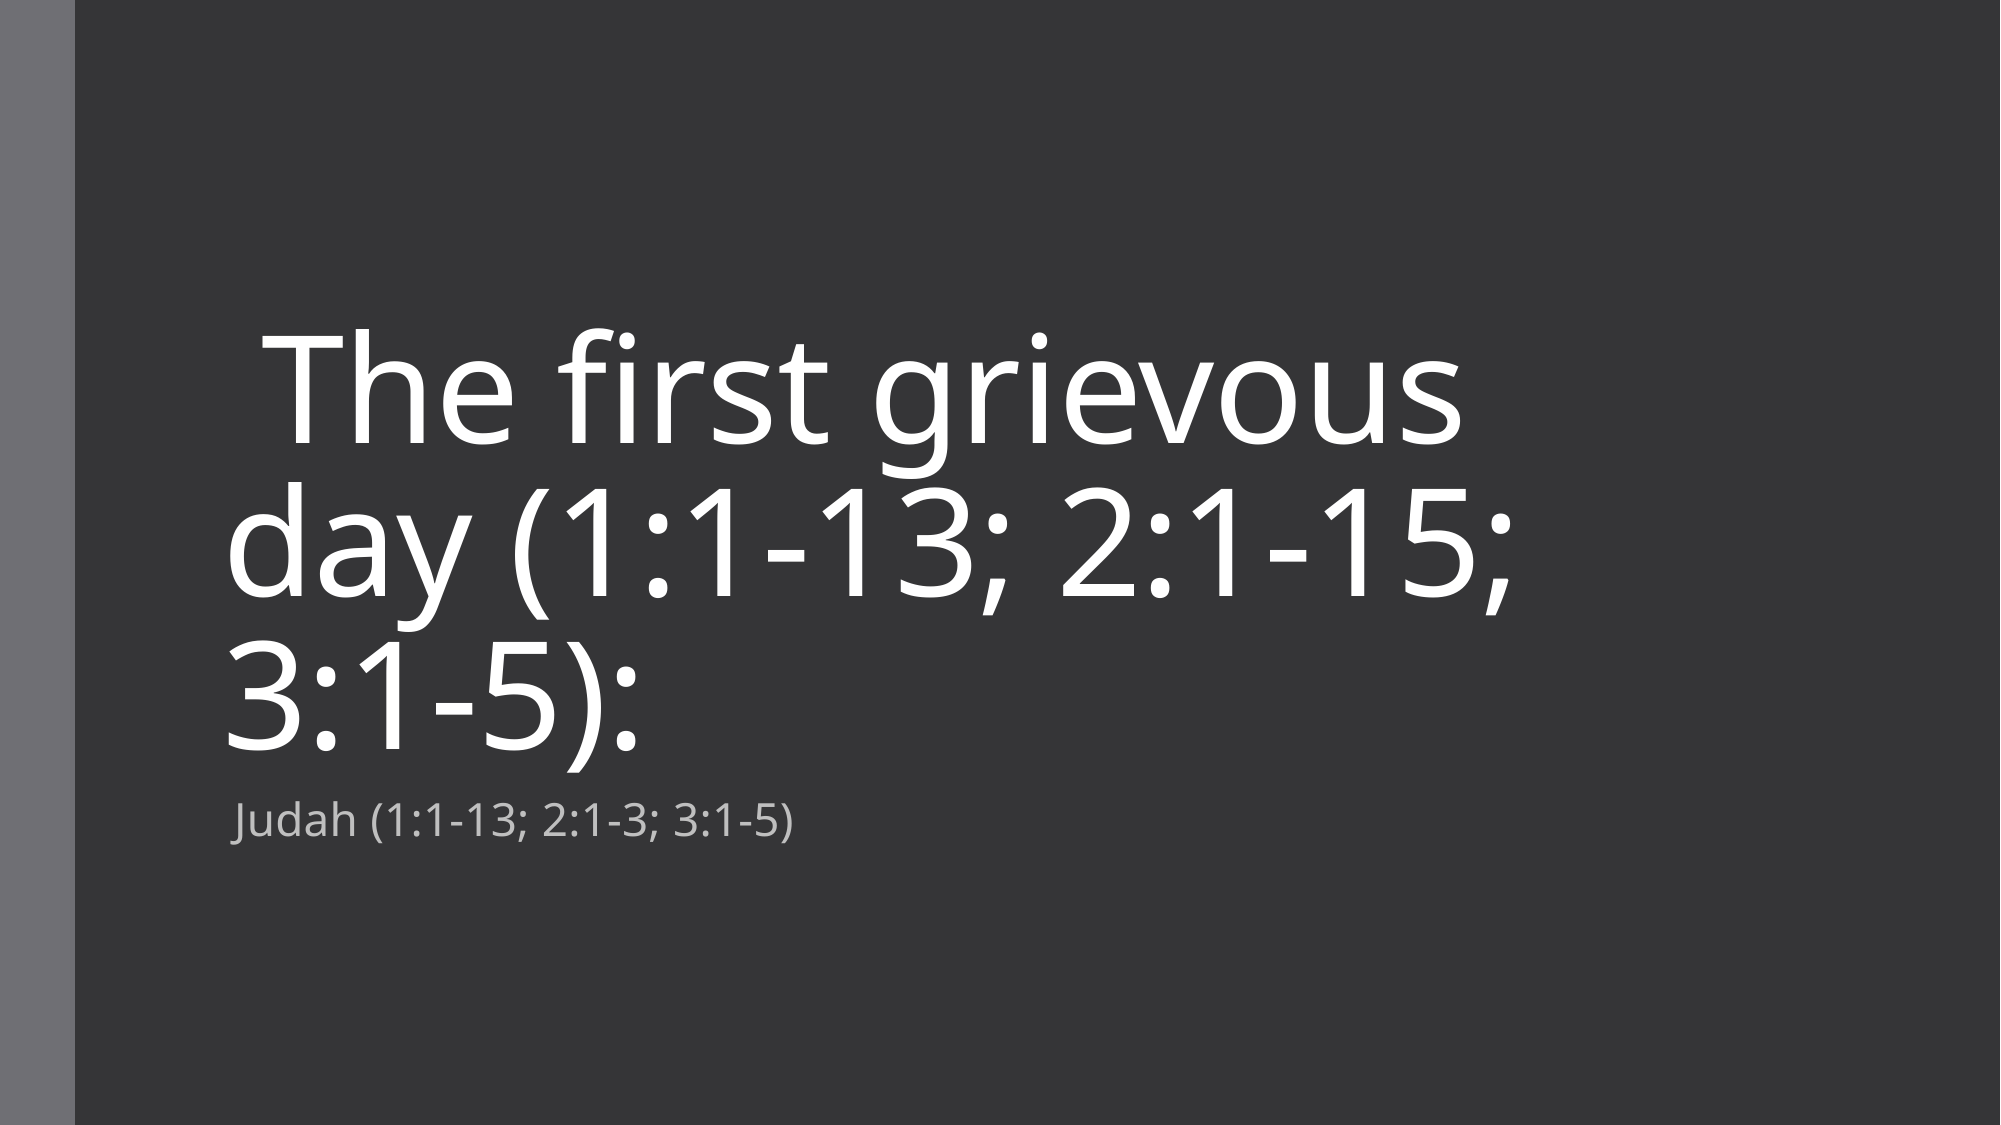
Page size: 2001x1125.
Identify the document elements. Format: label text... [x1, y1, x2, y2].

title The first grievous day (1:1-13; 2:1-15; 3:1-5): [206, 124, 1752, 787]
subtitle Judah (1:1-13; 2:1-3; 3:1-5) [206, 787, 1752, 1066]
